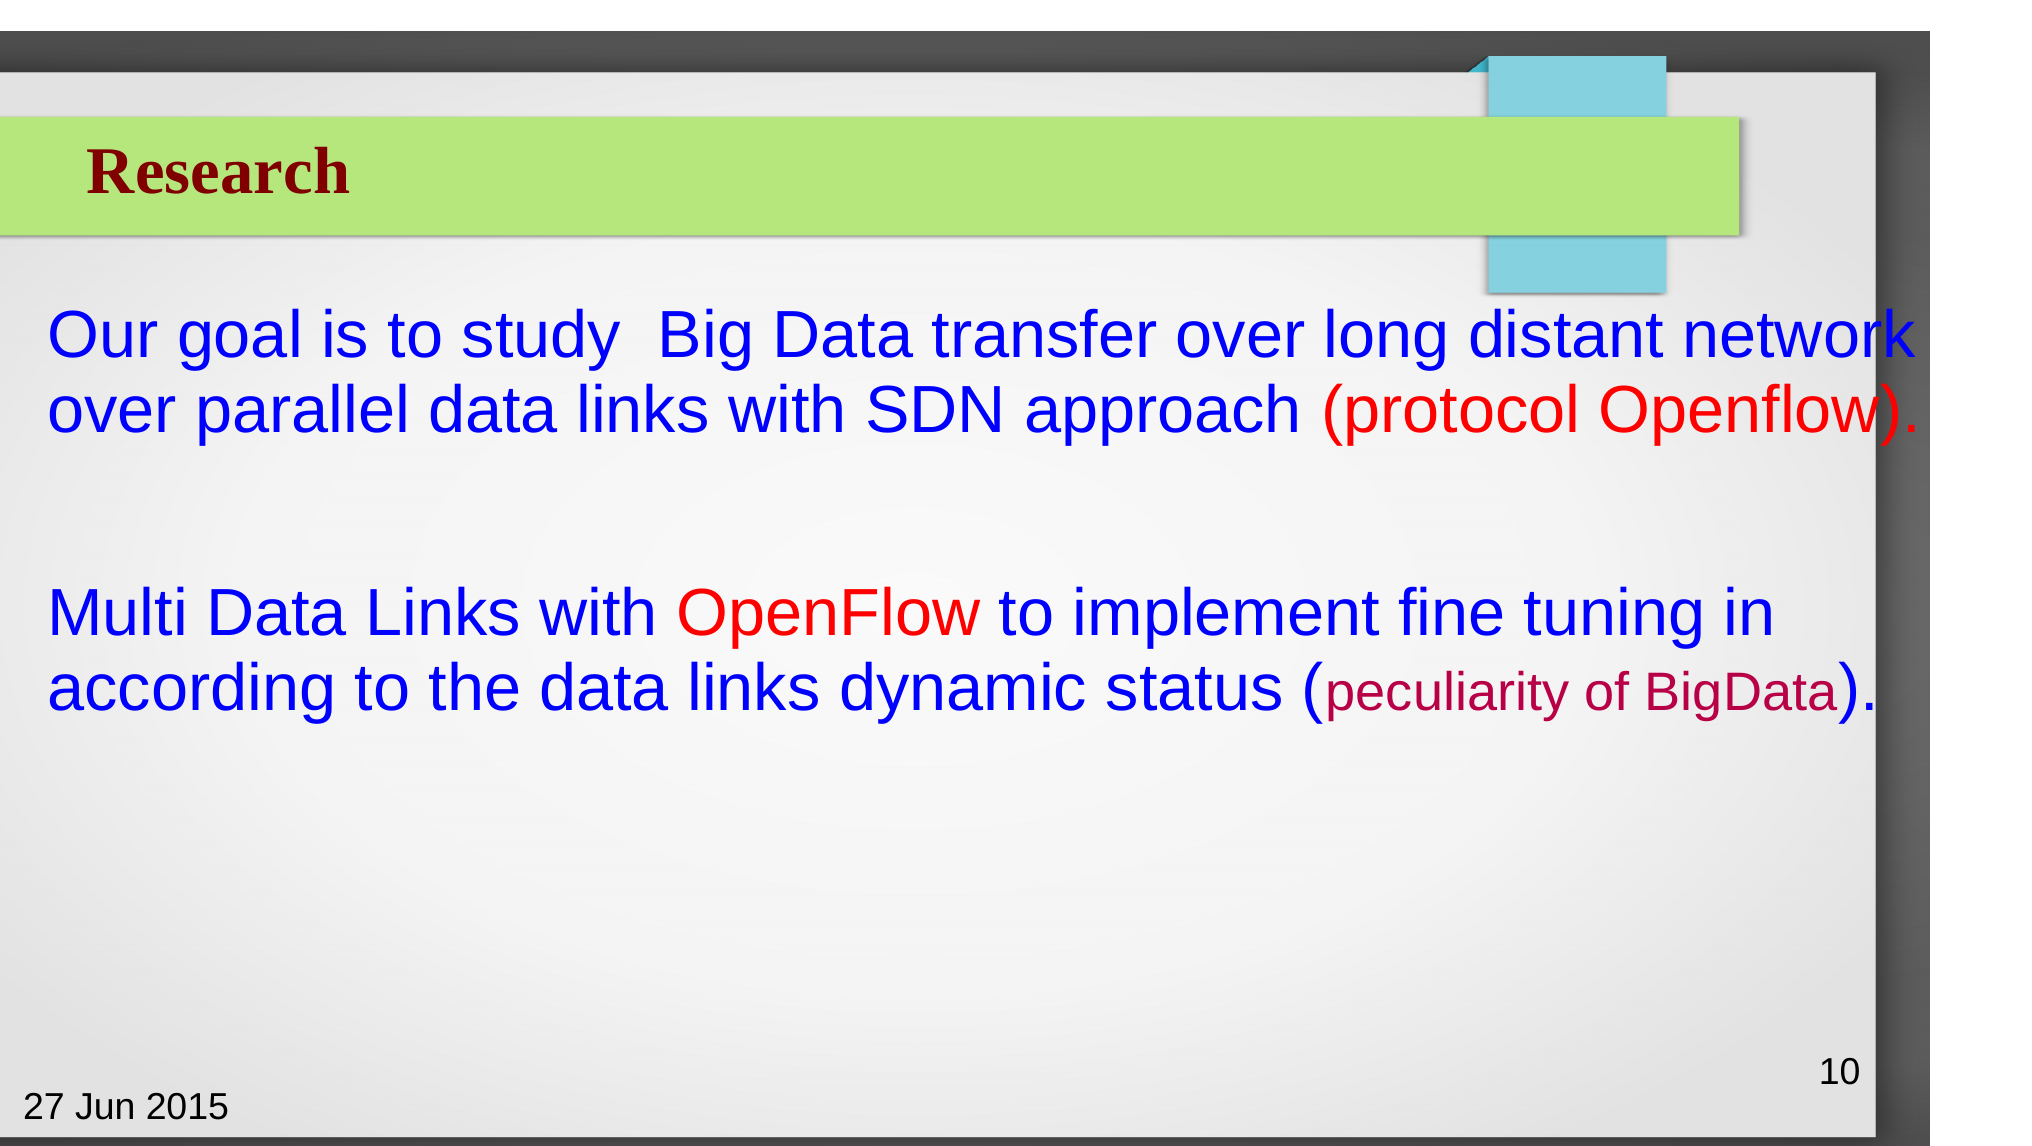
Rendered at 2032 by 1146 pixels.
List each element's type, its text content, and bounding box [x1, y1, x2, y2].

title Research [86, 93, 1937, 207]
list Our goal is to study Big Data transfer over long distant network over parallel data links with SDN approach (protocol Openflow). Multi Data Links with OpenFlow to implement fine tuning in according to the data links dynamic status (peculiarity of BigData). [47, 207, 1961, 1040]
picture [0, 31, 1930, 1146]
